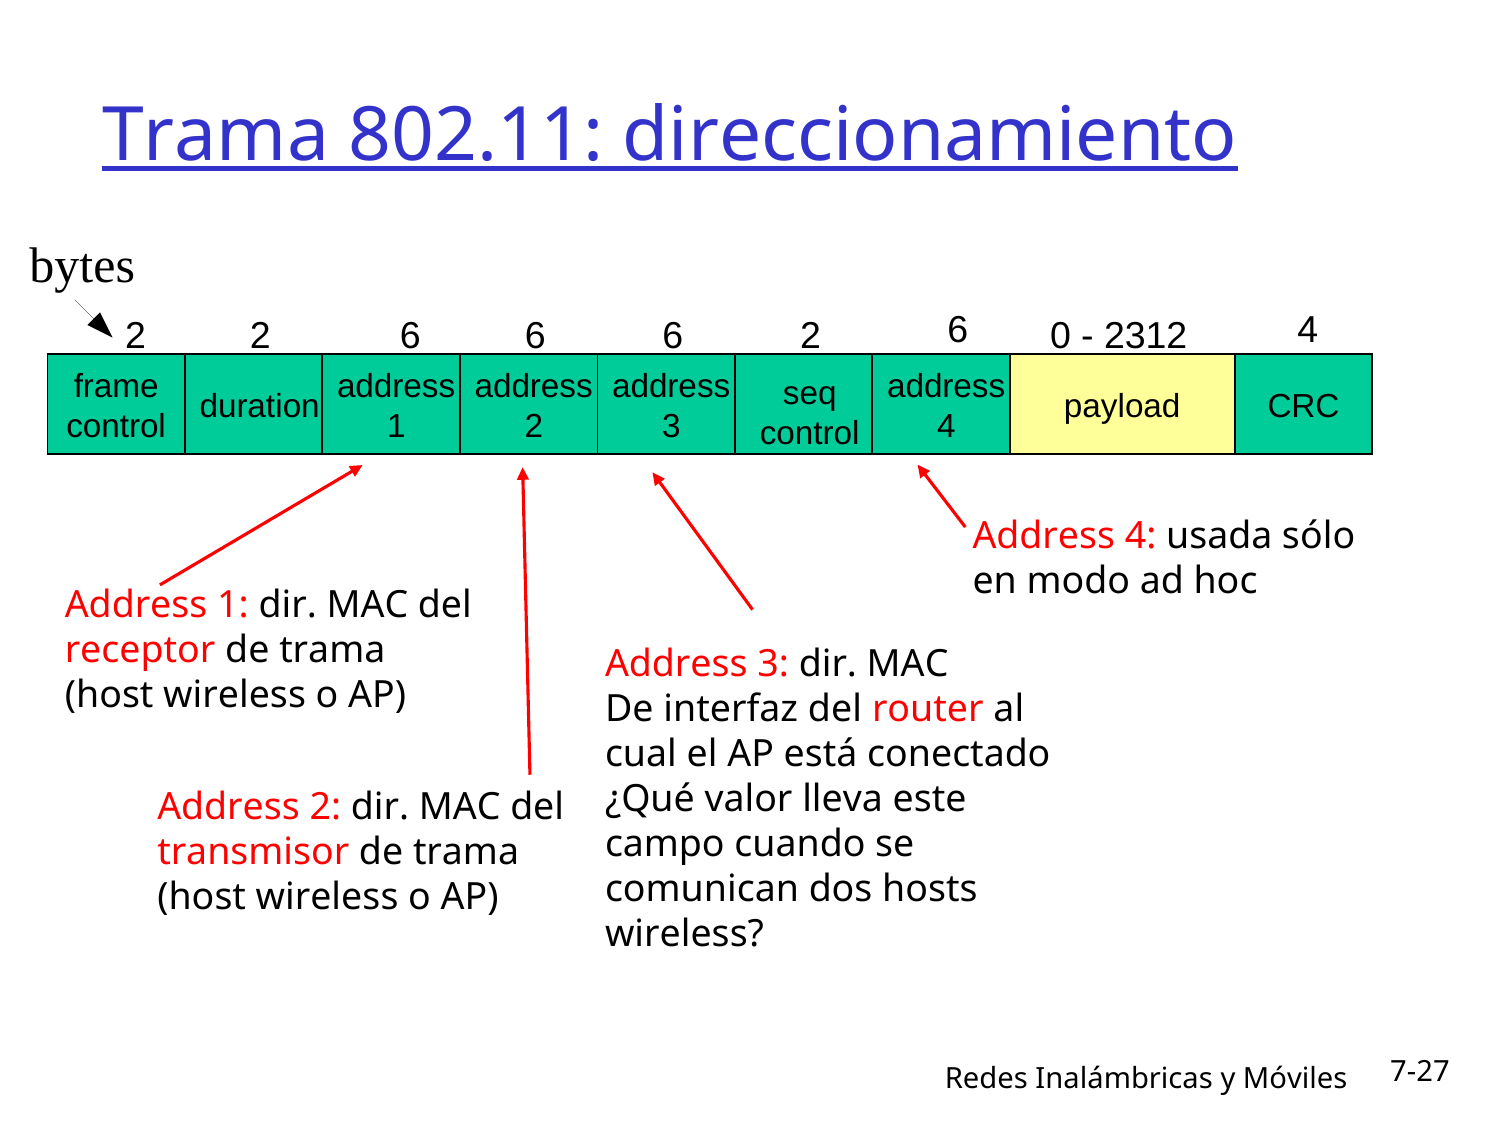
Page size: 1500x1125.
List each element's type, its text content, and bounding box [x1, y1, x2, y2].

text_box CRC [1234, 353, 1373, 454]
title Trama 802.11: direccionamiento [87, 26, 1363, 237]
text_box seq control [744, 363, 875, 460]
text_box duration [184, 353, 322, 454]
text_box 2 [235, 303, 286, 365]
text_box 6 [647, 303, 699, 365]
text_box Address 4: usada sólo en modo ad hoc [957, 503, 1386, 610]
text_box 2 [785, 303, 836, 363]
text_box address 3 [597, 353, 734, 454]
text_box 6 [510, 303, 561, 365]
text_box 4 [1282, 297, 1333, 358]
text_box Address 1: dir. MAC del receptor de trama (host wireless o AP) [50, 571, 497, 768]
text_box address 1 [322, 353, 459, 454]
text_box 2 [110, 303, 161, 365]
text_box address 4 [873, 353, 1009, 454]
text_box address 2 [459, 353, 597, 454]
text_box 6 [932, 297, 983, 358]
text_box Address 3: dir. MAC De interfaz del router al cual el AP está conectado ¿Qué valor lleva este campo cuando se comunican dos hosts wireless? [590, 631, 1091, 963]
text_box 6 [385, 303, 436, 365]
text_box Address 2: dir. MAC del transmisor de trama (host wireless o AP) [142, 774, 580, 970]
text_box payload [1009, 353, 1234, 454]
text_box bytes [14, 225, 151, 300]
text_box 0 - 2312 [1035, 303, 1203, 365]
text_box frame control [47, 353, 184, 454]
